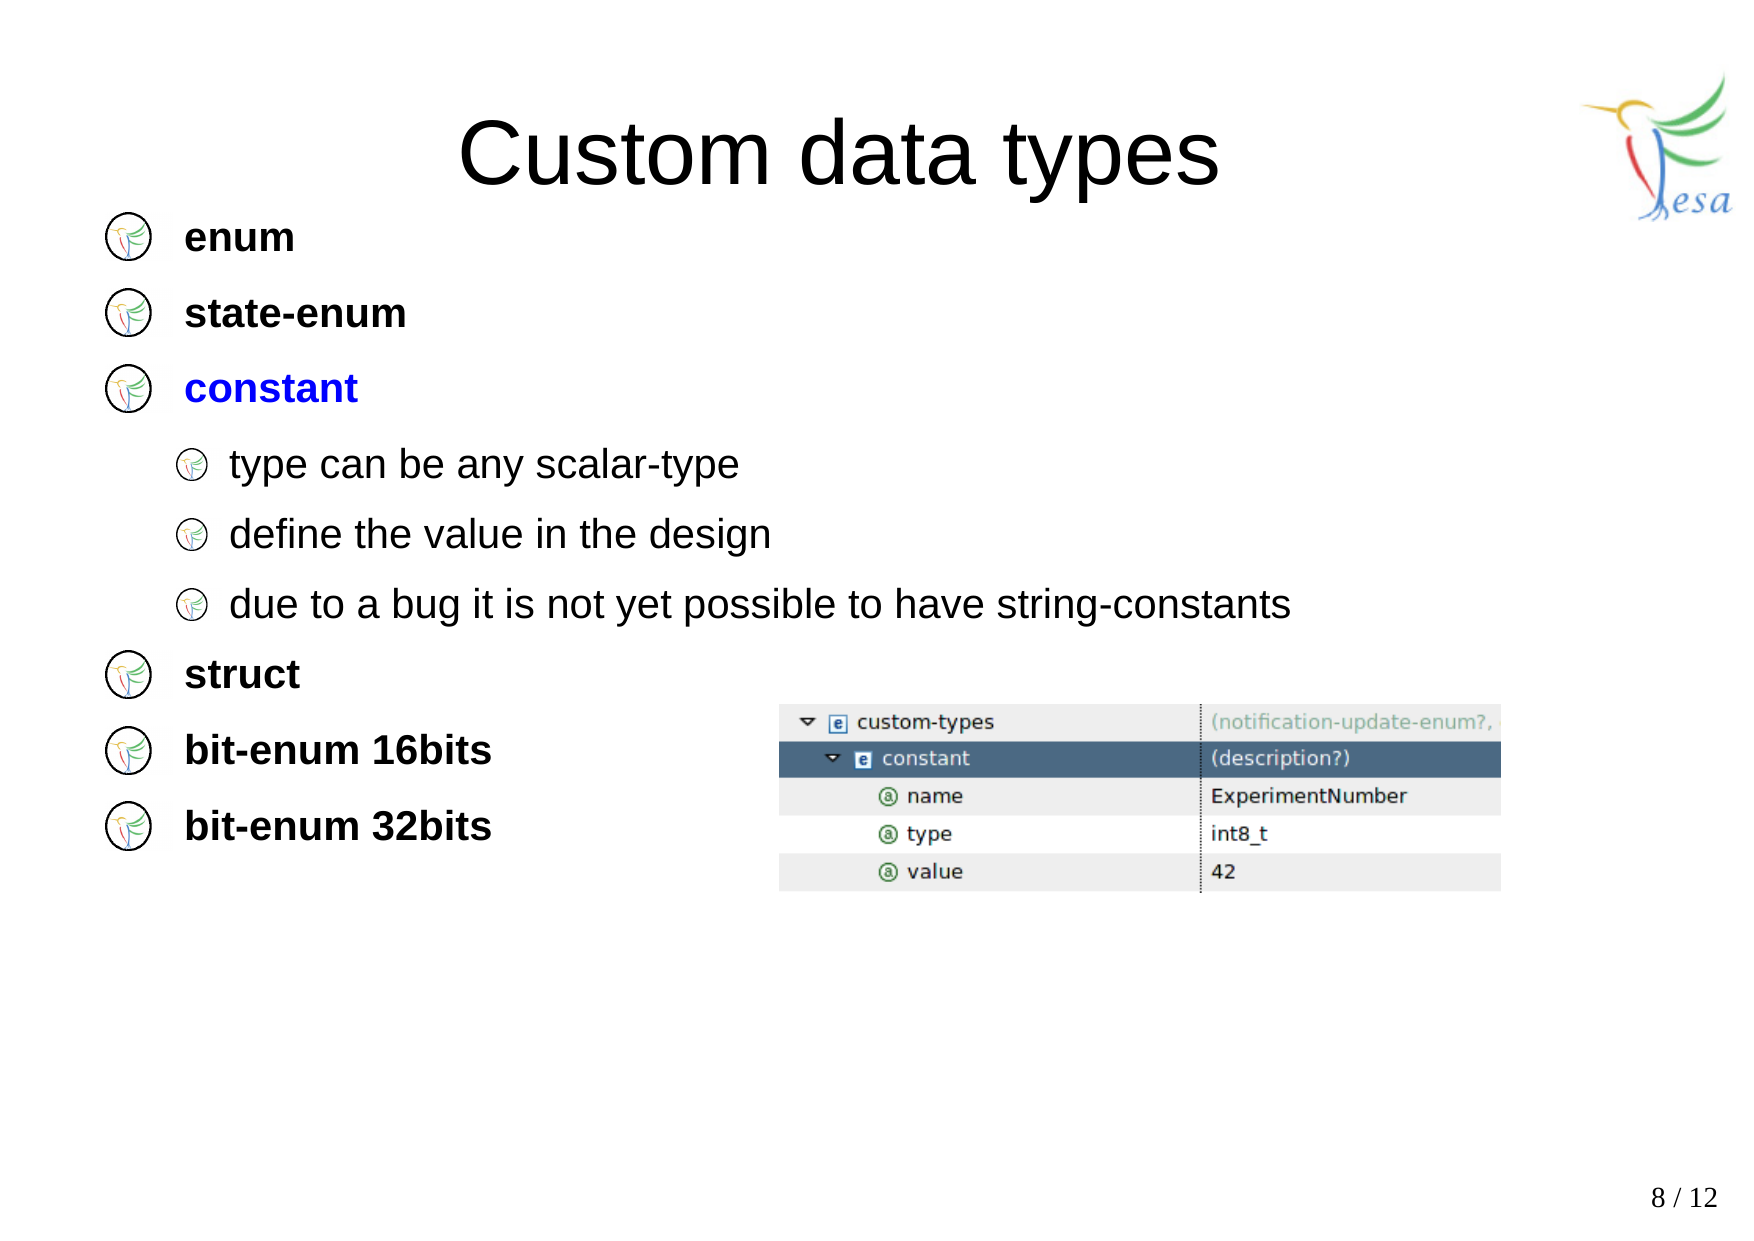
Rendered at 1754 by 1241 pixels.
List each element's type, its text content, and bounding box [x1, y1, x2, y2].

list enum state-enum constant type can be any scalar-type define the value in the design due to a bug it is not yet possible to have string-constants struct bit-enum 16bits bit-enum 32bits [87, 213, 1636, 1201]
picture [779, 704, 1501, 893]
title Custom data types [90, 49, 1590, 213]
picture [1590, 64, 1736, 222]
